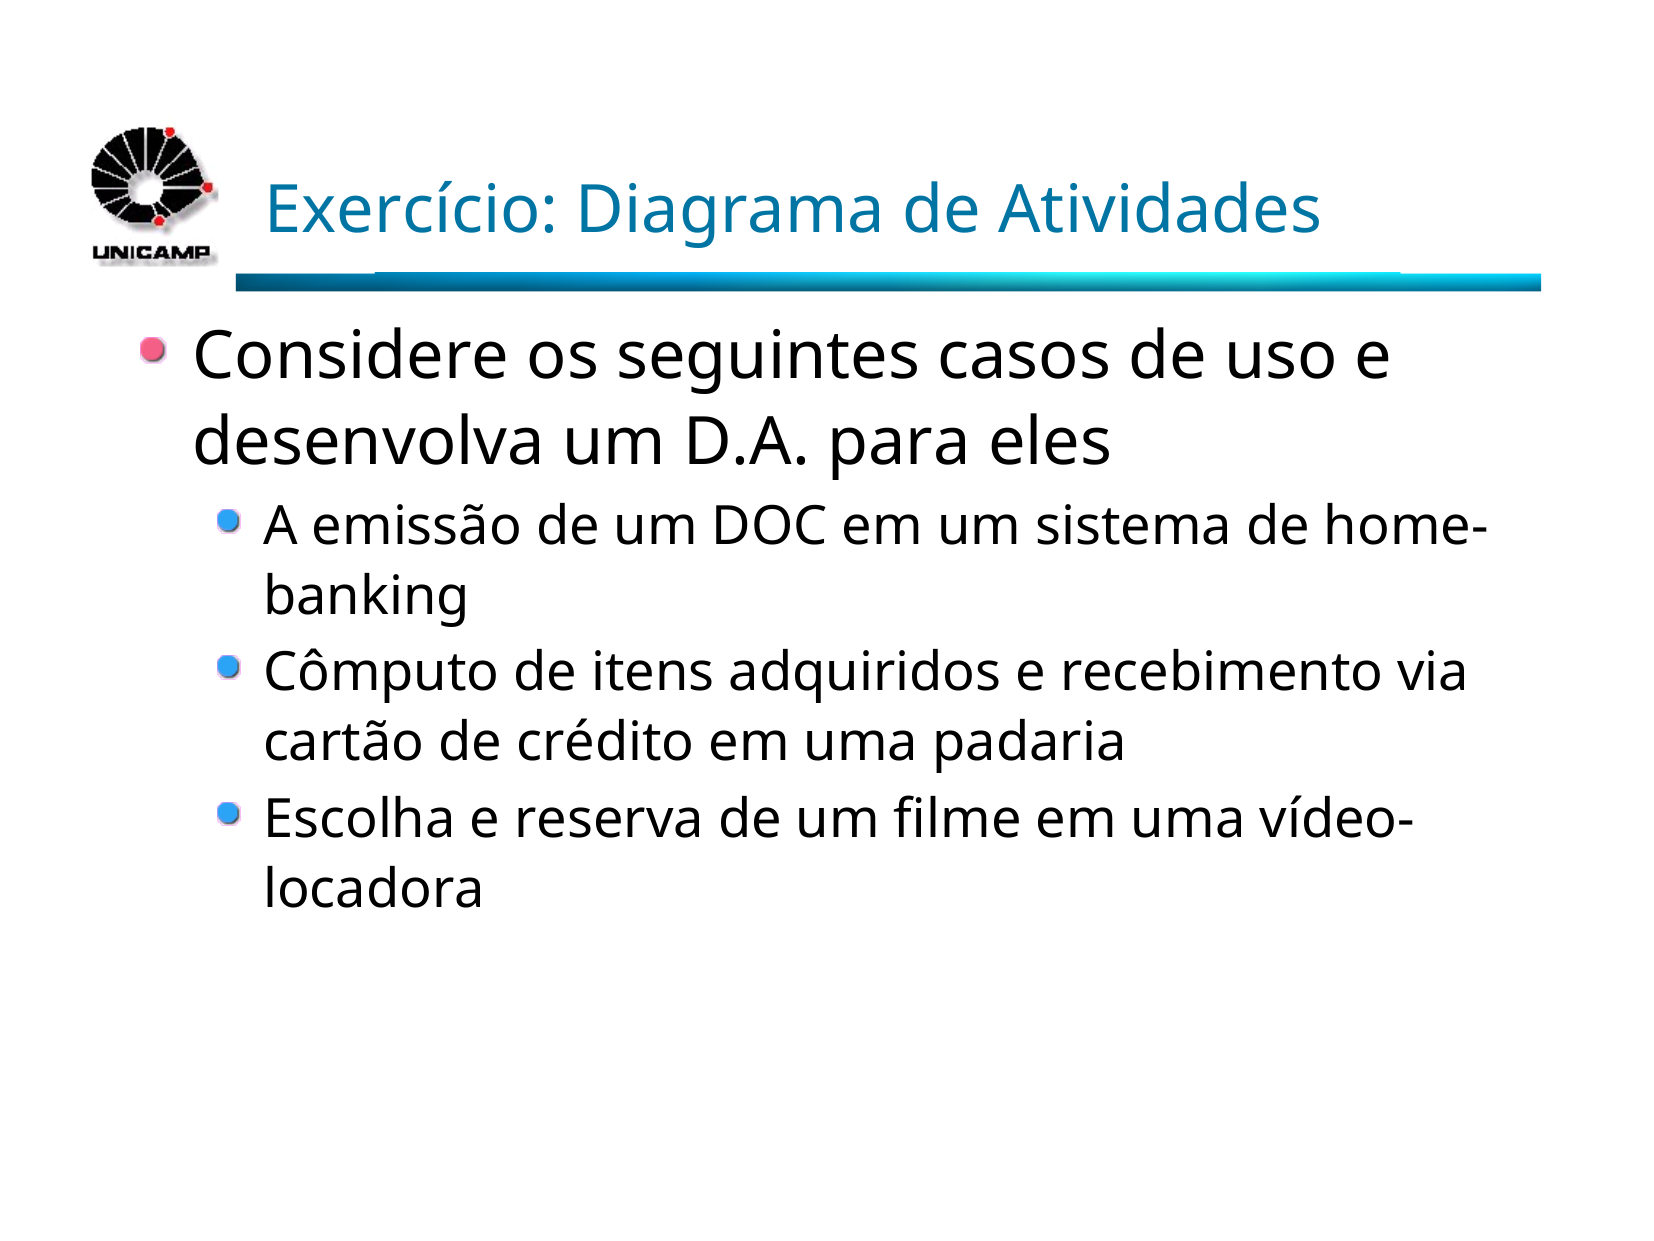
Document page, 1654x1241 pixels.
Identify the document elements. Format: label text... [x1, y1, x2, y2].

list Considere os seguintes casos de uso e desenvolva um D.A. para eles A emissão de um DOC em um sistema de home-banking Cômputo de itens adquiridos e recebimento via cartão de crédito em uma padaria Escolha e reserva de um filme em uma vídeo-locadora [121, 309, 1534, 1167]
title Exercício: Diagrama de Atividades [264, 57, 1534, 250]
picture [125, 272, 1654, 295]
